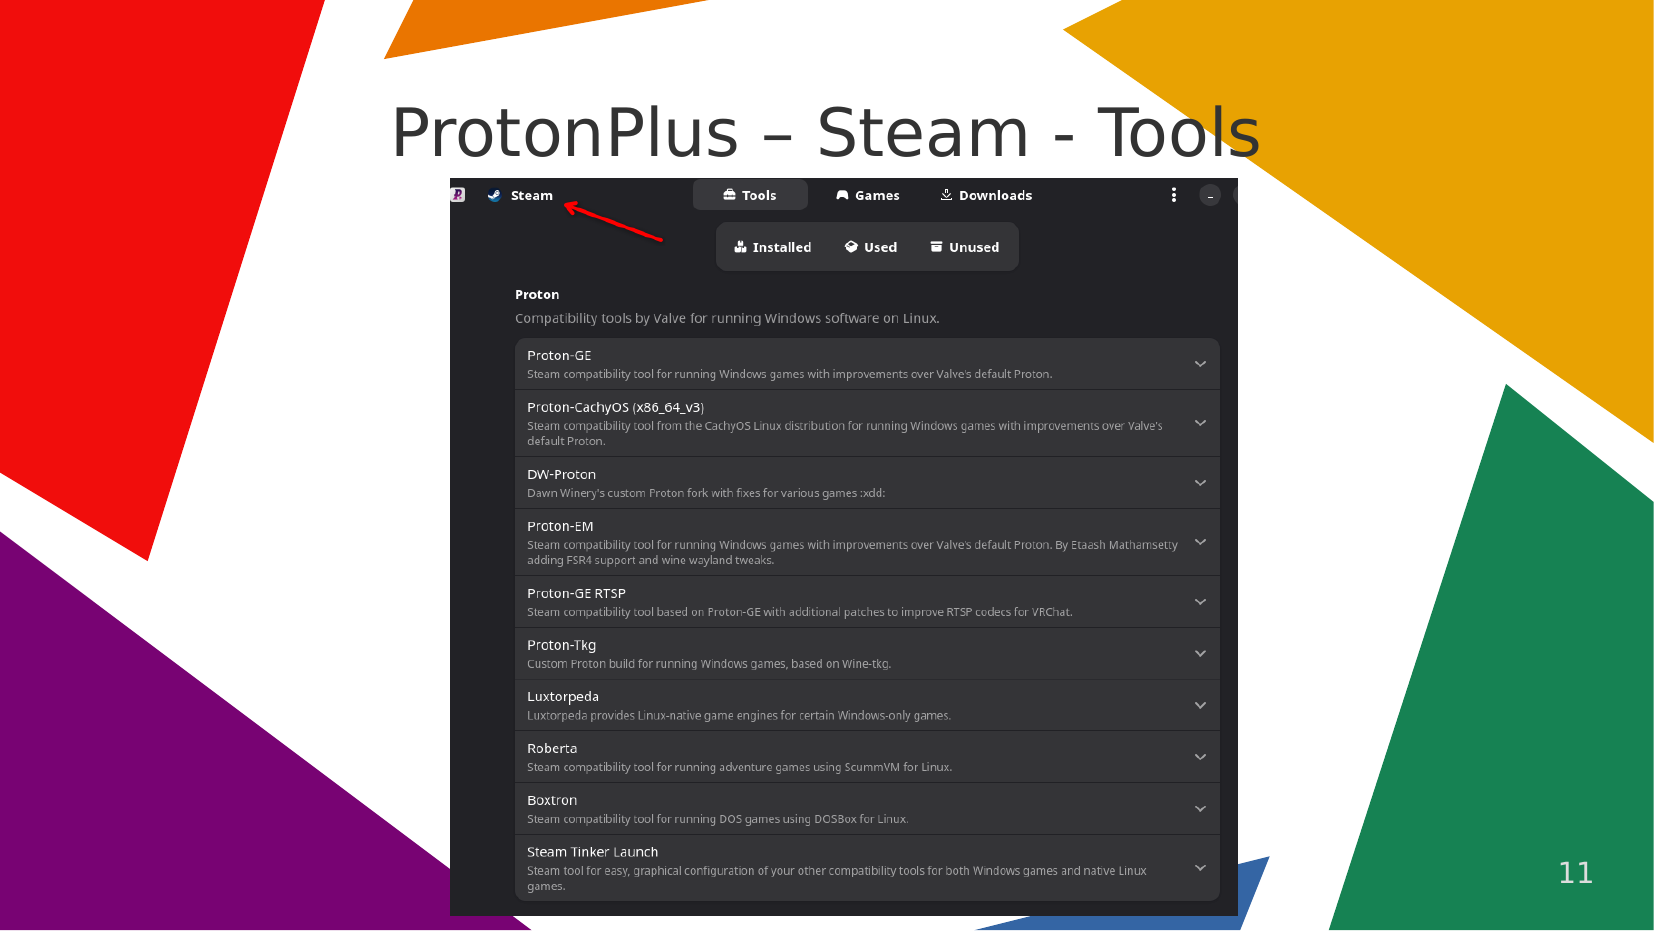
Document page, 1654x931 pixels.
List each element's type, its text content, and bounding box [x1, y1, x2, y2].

picture [450, 178, 1238, 916]
title ProtonPlus – Steam - Tools [295, 59, 1359, 207]
